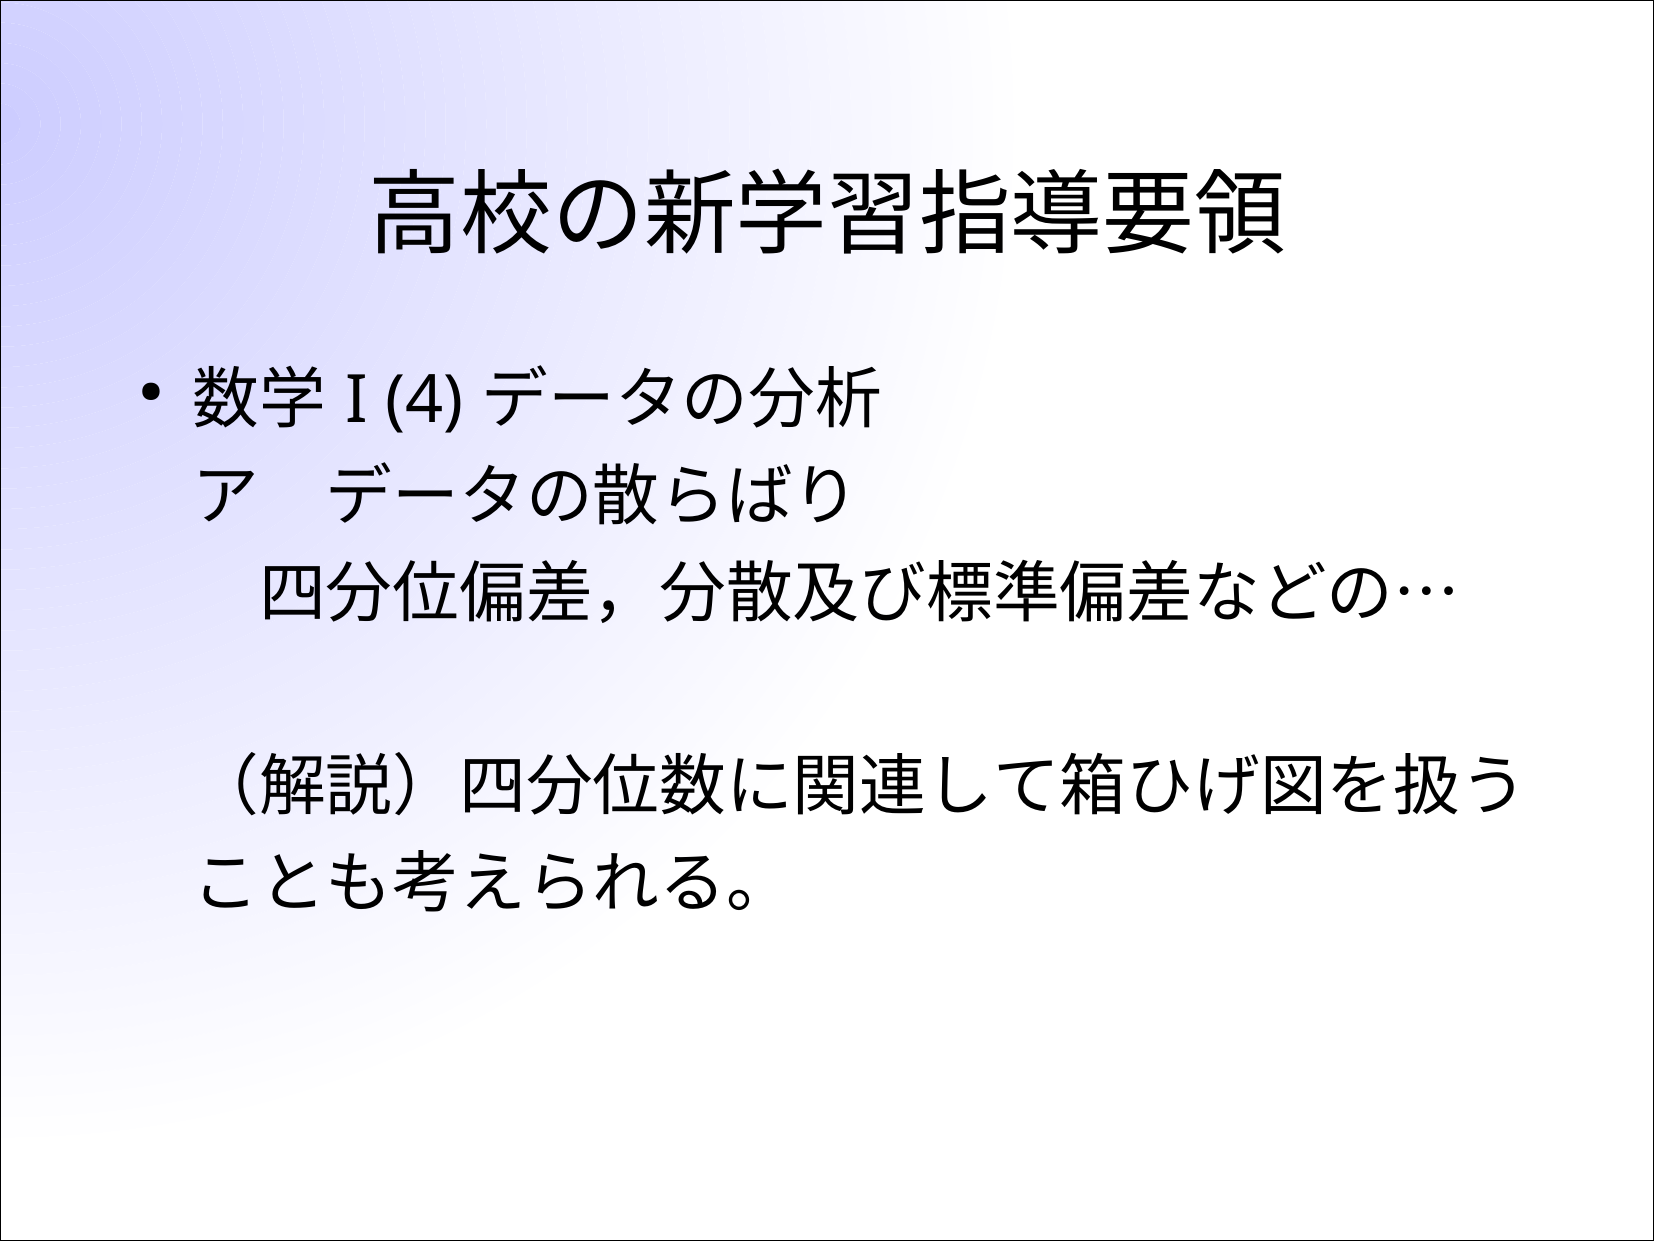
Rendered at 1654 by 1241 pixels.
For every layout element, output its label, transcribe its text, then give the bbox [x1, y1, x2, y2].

list 数学I (4)データの分析 ア データの散らばり 四分位偏差，分散及び標準偏差などの… （解説）四分位数に関連して箱ひげ図を扱うことも考えられる。 [121, 344, 1534, 1112]
title 高校の新学習指導要領 [121, 102, 1534, 311]
